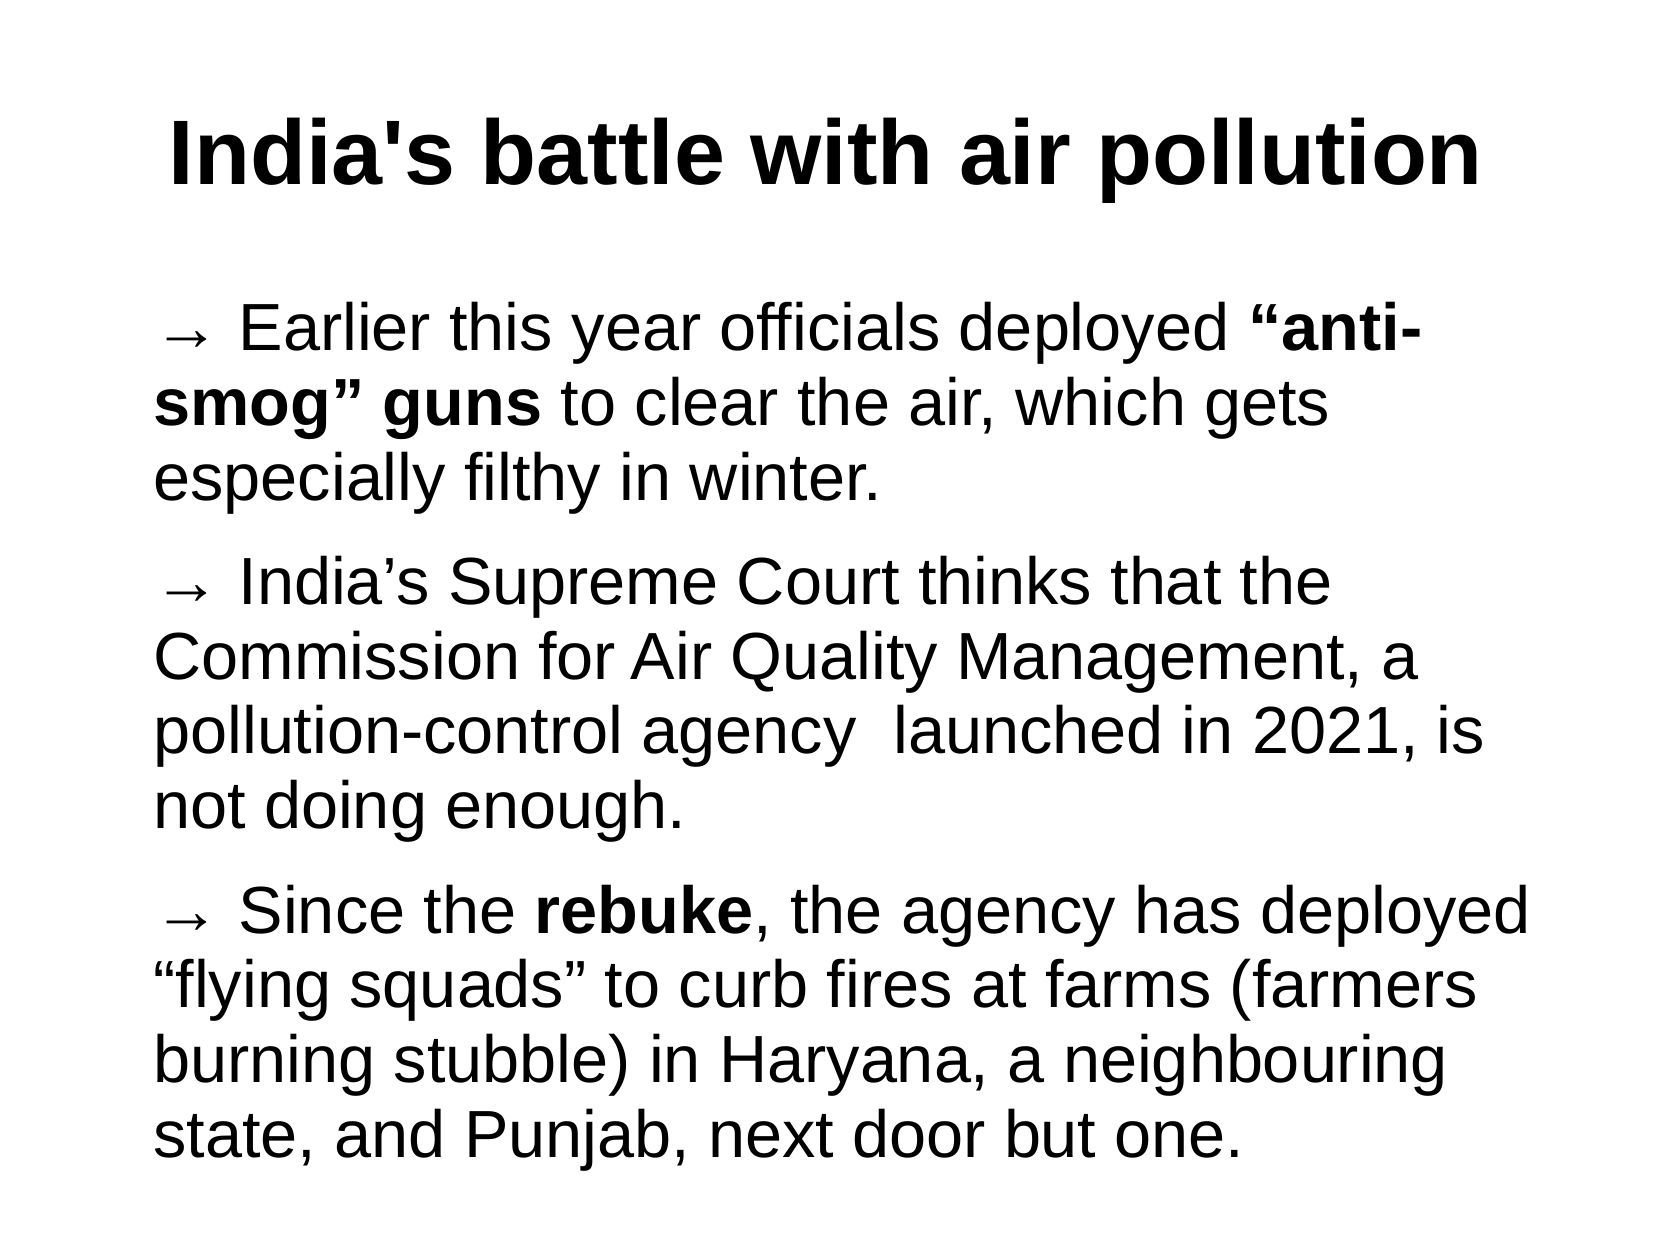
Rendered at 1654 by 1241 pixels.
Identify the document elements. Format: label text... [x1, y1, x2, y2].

title India's battle with air pollution [82, 49, 1571, 257]
list → Earlier this year officials deployed “anti-smog” guns to clear the air, which gets especially filthy in winter. → India’s Supreme Court thinks that the Commission for Air Quality Management, a pollution-control agency launched in 2021, is not doing enough. → Since the rebuke, the agency has deployed “flying squads” to curb fires at farms (farmers burning stubble) in Haryana, a neighbouring state, and Punjab, next door but one. [82, 290, 1571, 1170]
